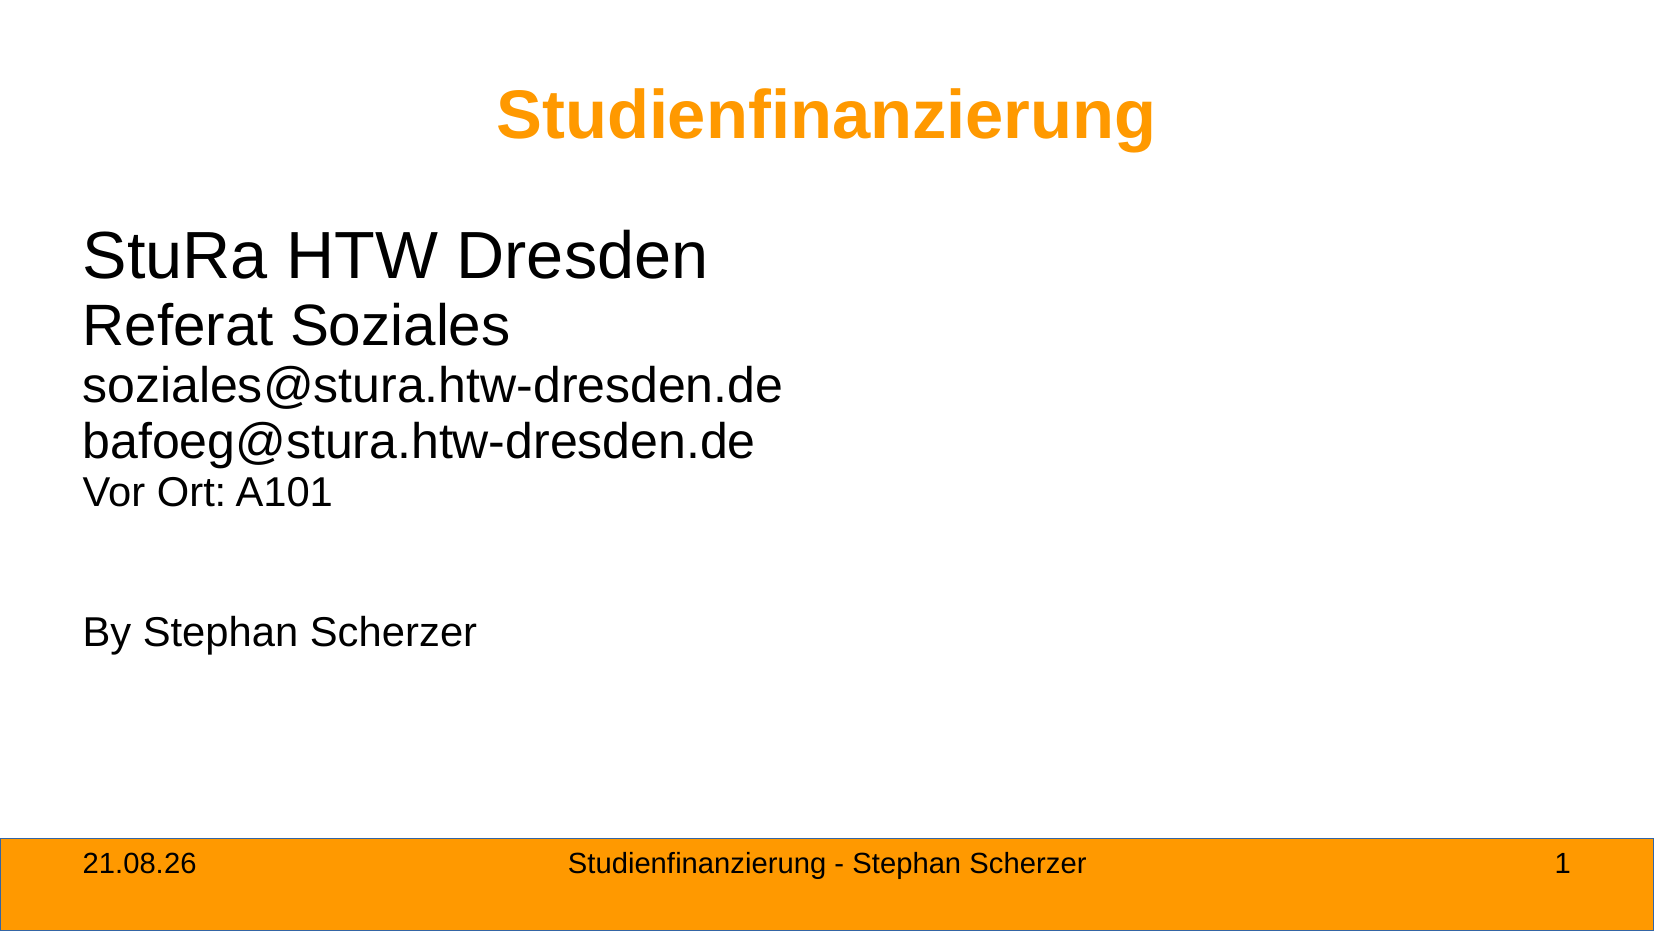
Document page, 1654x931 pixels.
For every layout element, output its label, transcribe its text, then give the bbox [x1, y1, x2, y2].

subtitle StuRa HTW Dresden Referat Soziales soziales@stura.htw-dresden.de bafoeg@stura.htw-dresden.de Vor Ort: A101 By Stephan Scherzer [82, 217, 1571, 758]
title Studienfinanzierung [82, 37, 1571, 193]
